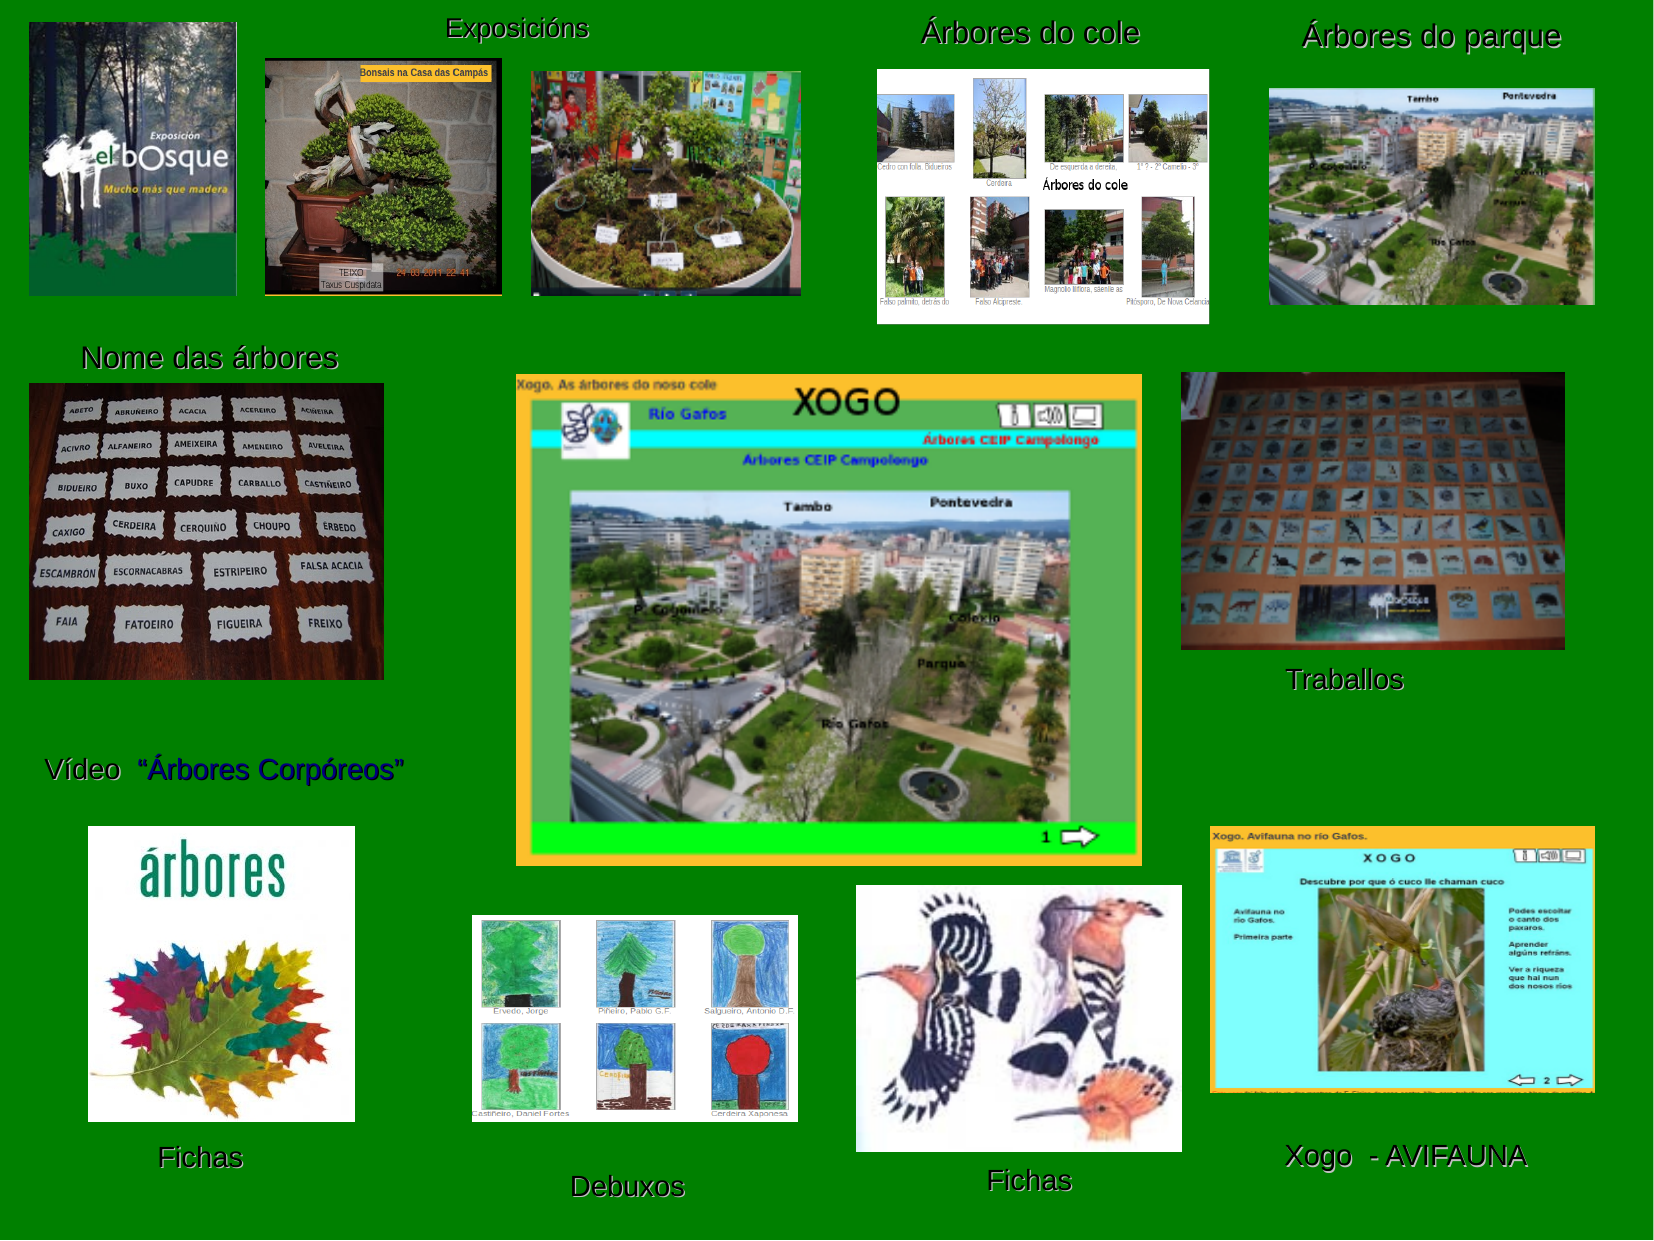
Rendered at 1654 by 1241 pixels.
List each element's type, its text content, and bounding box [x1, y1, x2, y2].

table_header Exposicións [415, 5, 615, 54]
picture [1269, 88, 1595, 305]
picture [88, 826, 355, 1123]
table_header Fichas [142, 1133, 286, 1189]
picture [472, 915, 798, 1123]
table_header Árbores do cole [906, 7, 1175, 66]
picture [29, 22, 237, 296]
table_header Vídeo “Árbores Corpóreos” [30, 745, 443, 801]
picture [856, 885, 1182, 1152]
picture [877, 69, 1211, 325]
table_header Xogo - AVIFAUNA [1270, 1132, 1573, 1187]
picture [265, 58, 502, 296]
picture [1181, 372, 1565, 650]
picture [531, 71, 801, 296]
picture [1210, 826, 1595, 1093]
table_header Fichas [972, 1156, 1144, 1211]
table_header Nome das árbores [66, 333, 364, 392]
table_header Traballos [1271, 655, 1448, 707]
picture [29, 383, 384, 680]
table_header Debuxos [555, 1162, 732, 1215]
table_header Árbores do parque [1287, 11, 1585, 70]
picture [516, 374, 1142, 866]
